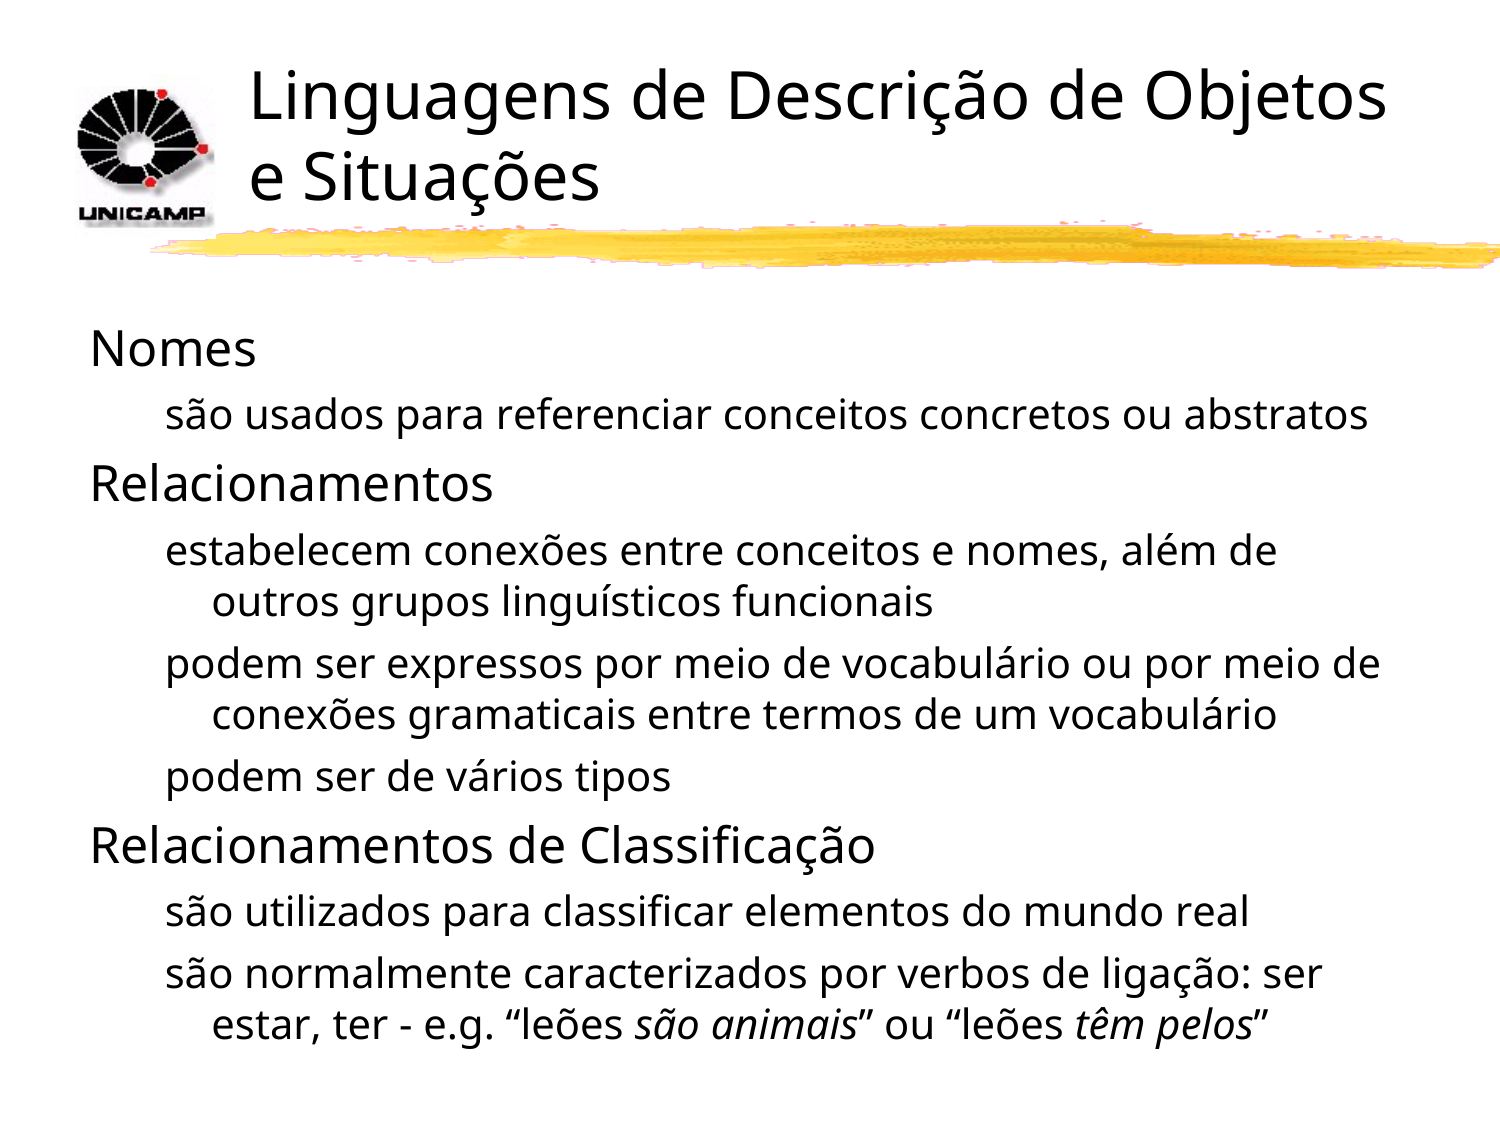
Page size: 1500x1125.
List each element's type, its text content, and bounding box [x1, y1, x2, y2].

list Nomes são usados para referenciar conceitos concretos ou abstratos Relacionamentos estabelecem conexões entre conceitos e nomes, além de outros grupos linguísticos funcionais podem ser expressos por meio de vocabulário ou por meio de conexões gramaticais entre termos de um vocabulário podem ser de vários tipos Relacionamentos de Classificação são utilizados para classificar elementos do mundo real são normalmente caracterizados por verbos de ligação: ser estar, ter - e.g. “leões são animais” ou “leões têm pelos” [74, 309, 1417, 994]
title Linguagens de Descrição de Objetos e Situações [233, 37, 1434, 225]
picture [75, 74, 1500, 279]
